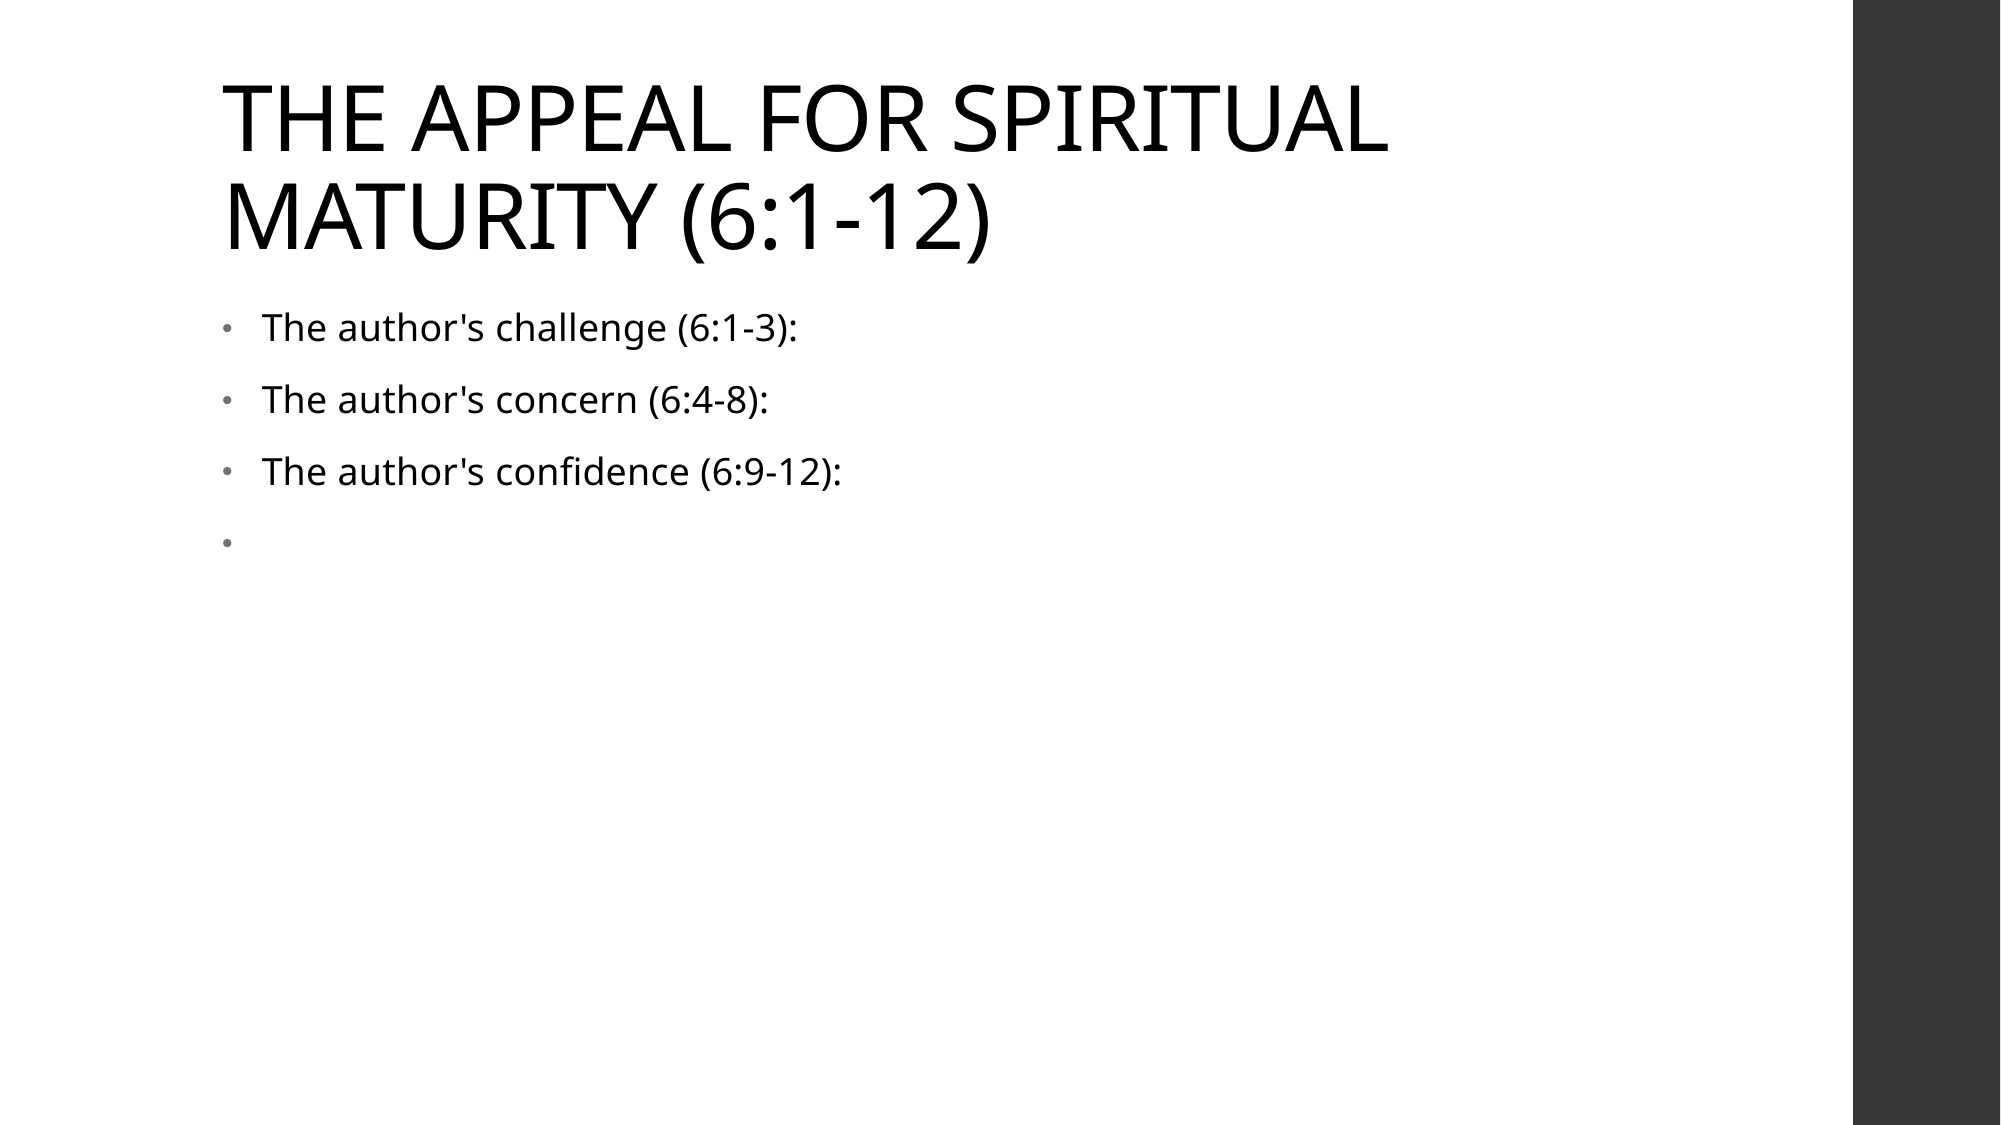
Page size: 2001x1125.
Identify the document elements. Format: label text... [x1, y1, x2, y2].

list The author's challenge (6:1-3): The author's concern (6:4-8): The author's confidence (6:9-12): [206, 299, 1617, 1014]
title THE APPEAL FOR SPIRITUAL MATURITY (6:1-12) [206, 60, 1797, 278]
